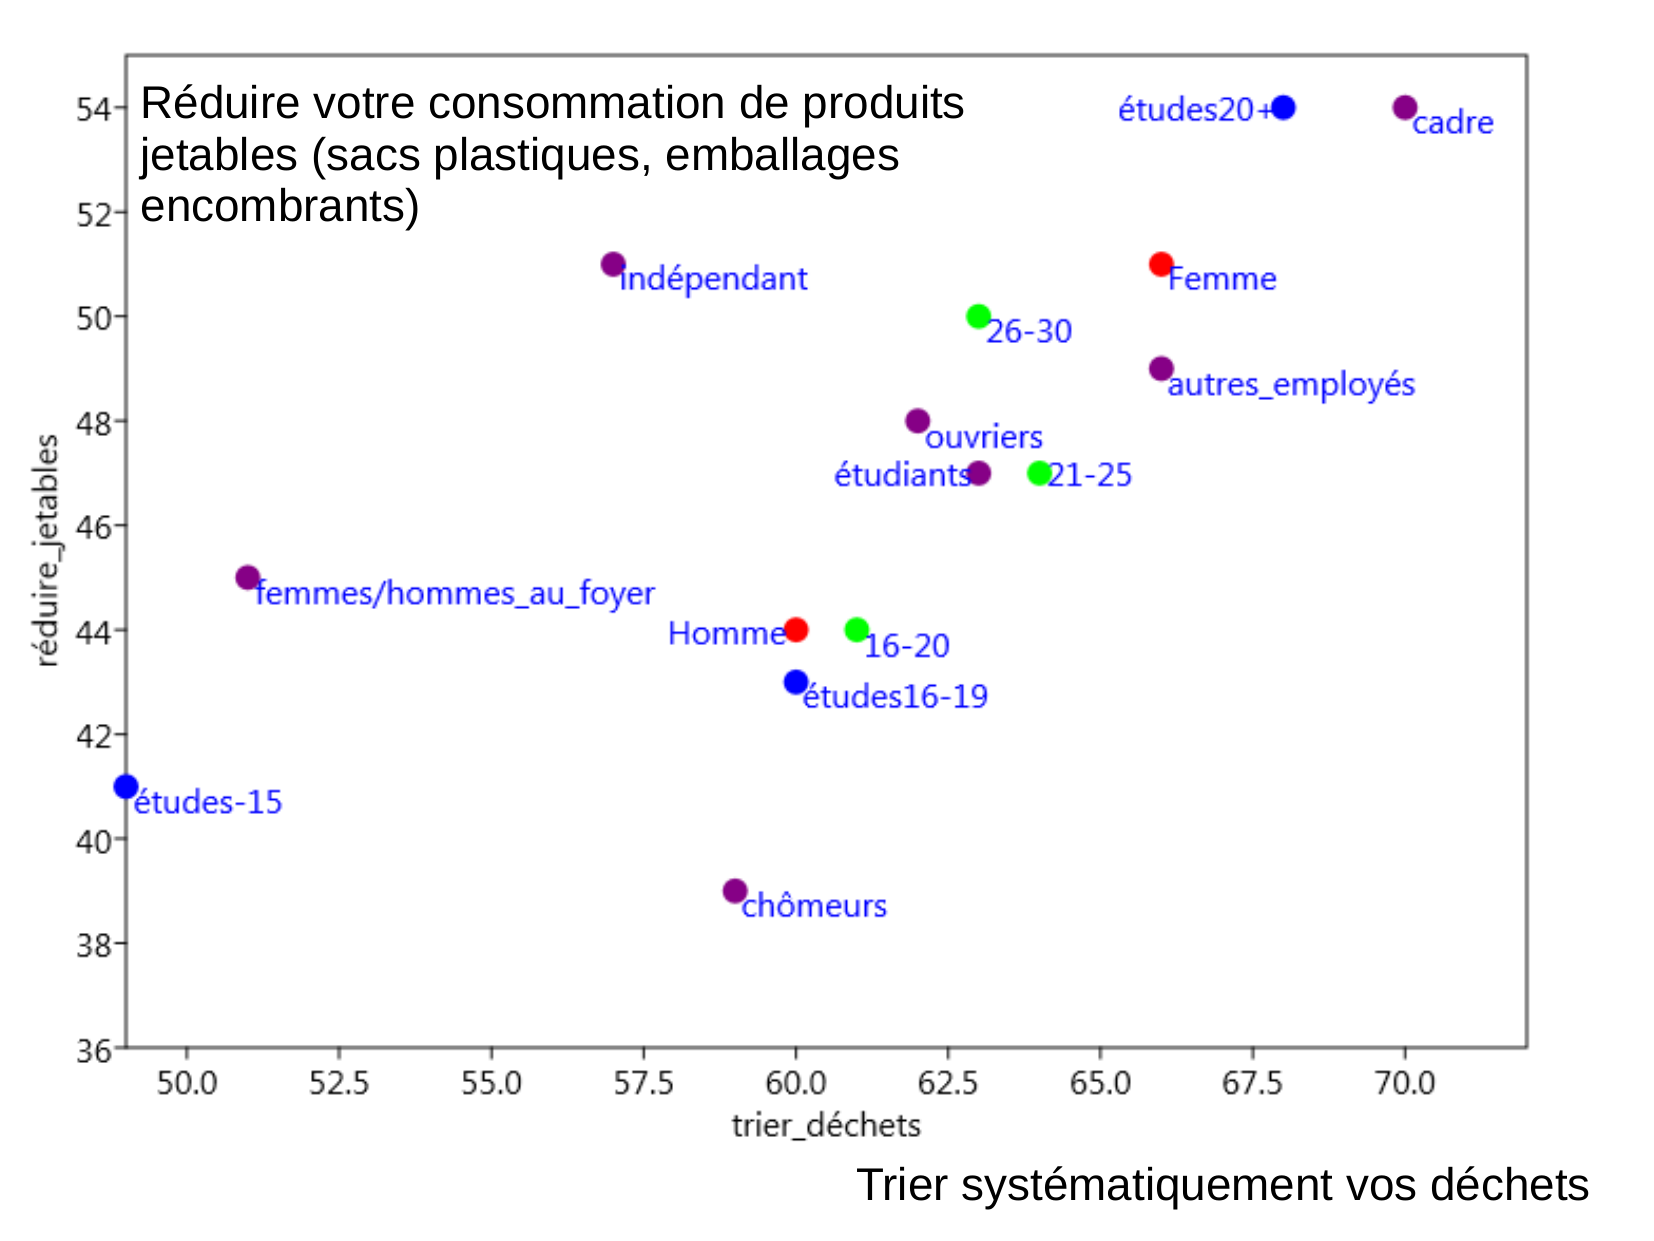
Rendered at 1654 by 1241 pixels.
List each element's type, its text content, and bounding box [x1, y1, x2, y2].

picture [0, 0, 1654, 1196]
text_box Trier systématiquement vos déchets [841, 1151, 1607, 1218]
text_box Réduire votre consommation de produits jetables (sacs plastiques, emballages encombrants) [125, 69, 1116, 239]
